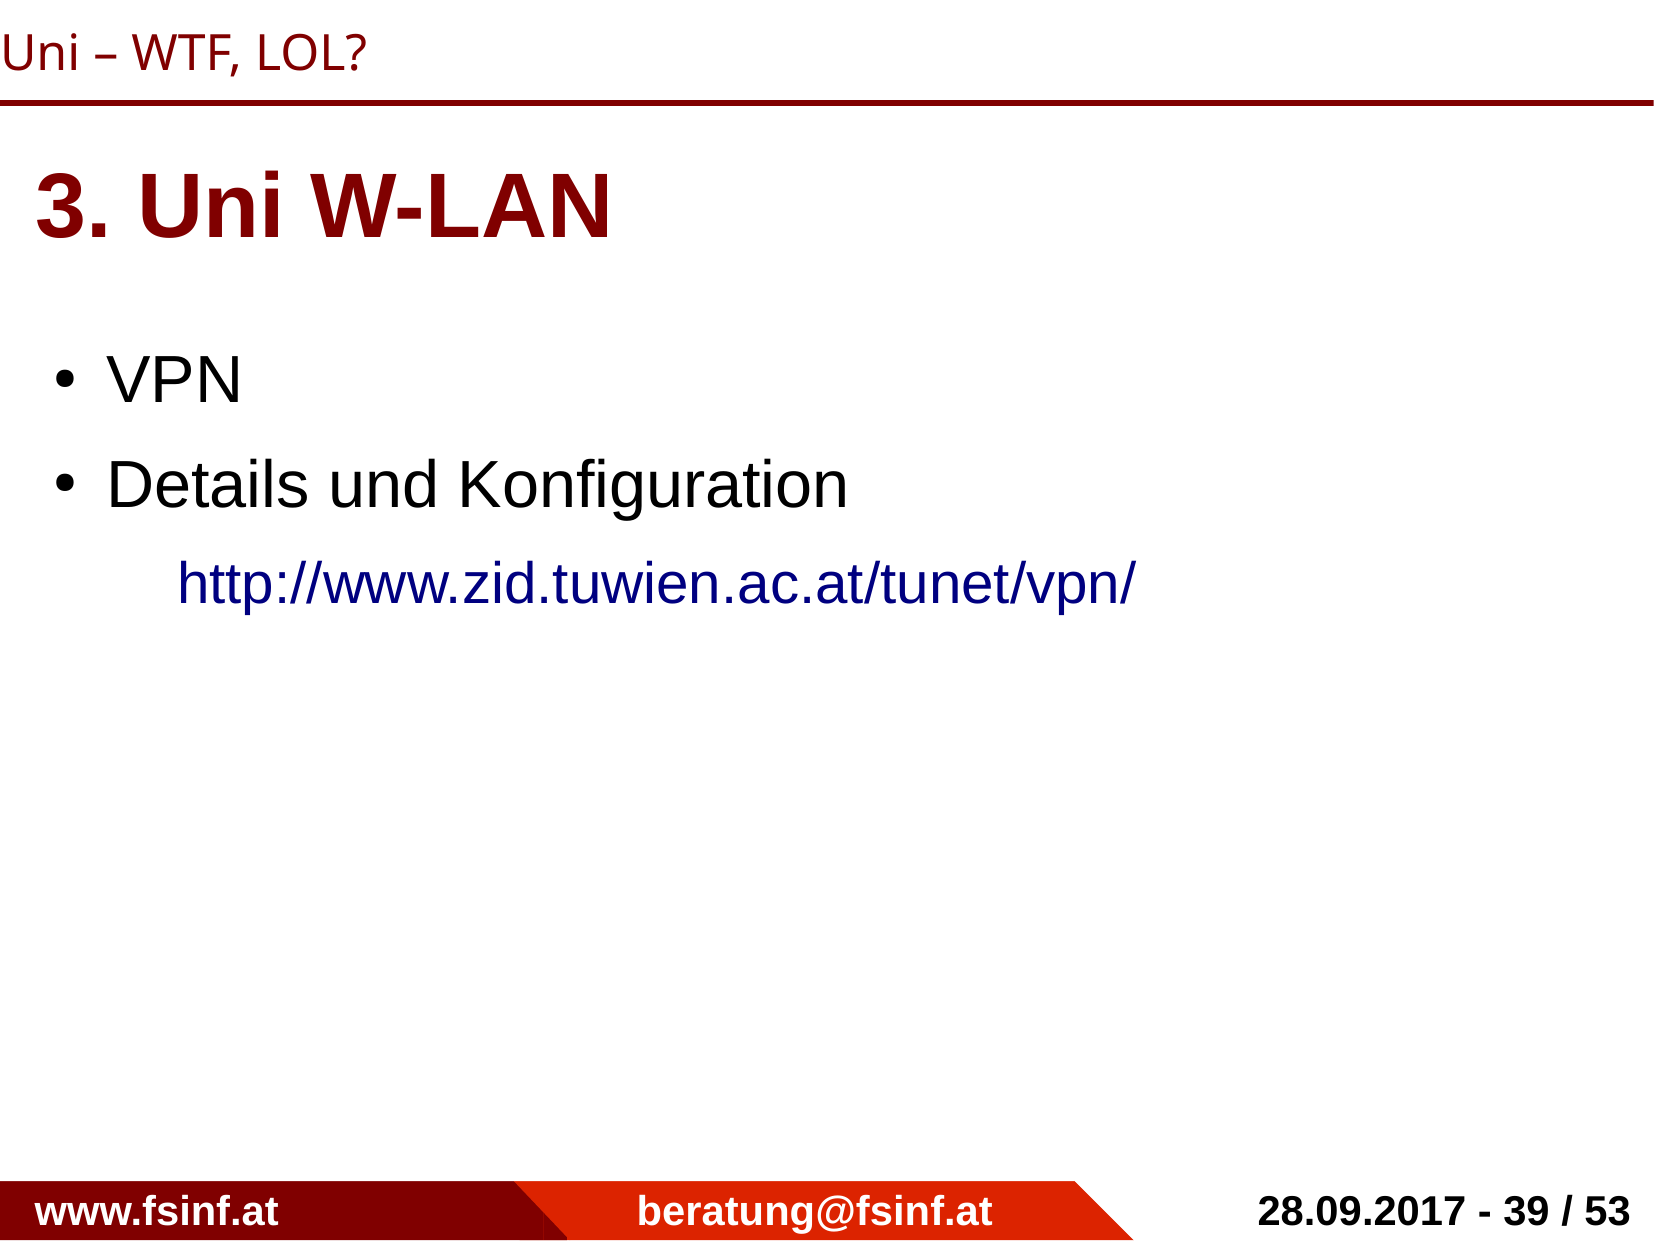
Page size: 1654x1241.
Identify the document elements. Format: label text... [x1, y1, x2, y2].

list VPN Details und Konfiguration http://www.zid.tuwien.ac.at/tunet/vpn/ [35, 342, 1571, 1062]
title 3. Uni W-LAN [35, 102, 1619, 310]
